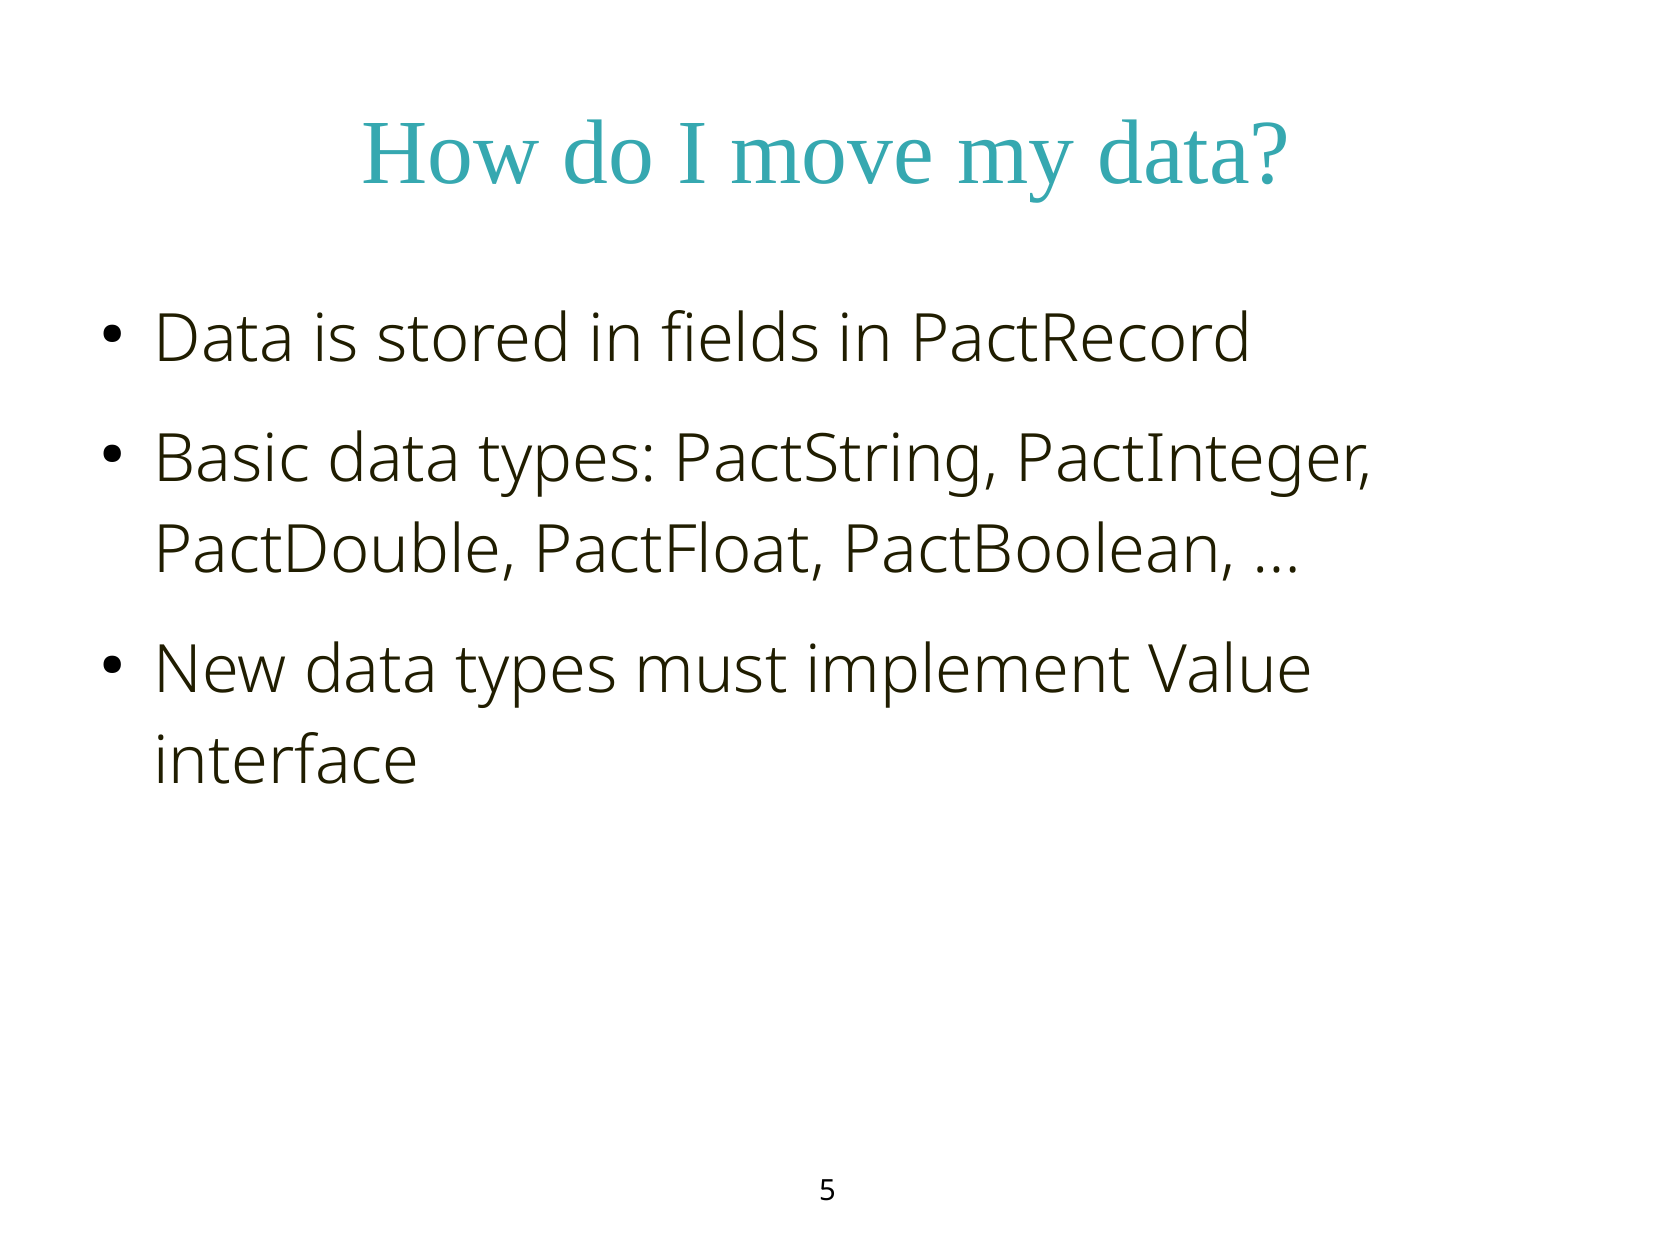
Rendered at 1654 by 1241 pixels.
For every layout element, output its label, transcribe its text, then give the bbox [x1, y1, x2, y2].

title How do I move my data? [82, 49, 1571, 257]
list Data is stored in fields in PactRecord Basic data types: PactString, PactInteger, PactDouble, PactFloat, PactBoolean, … New data types must implement Value interface [82, 290, 1571, 1010]
